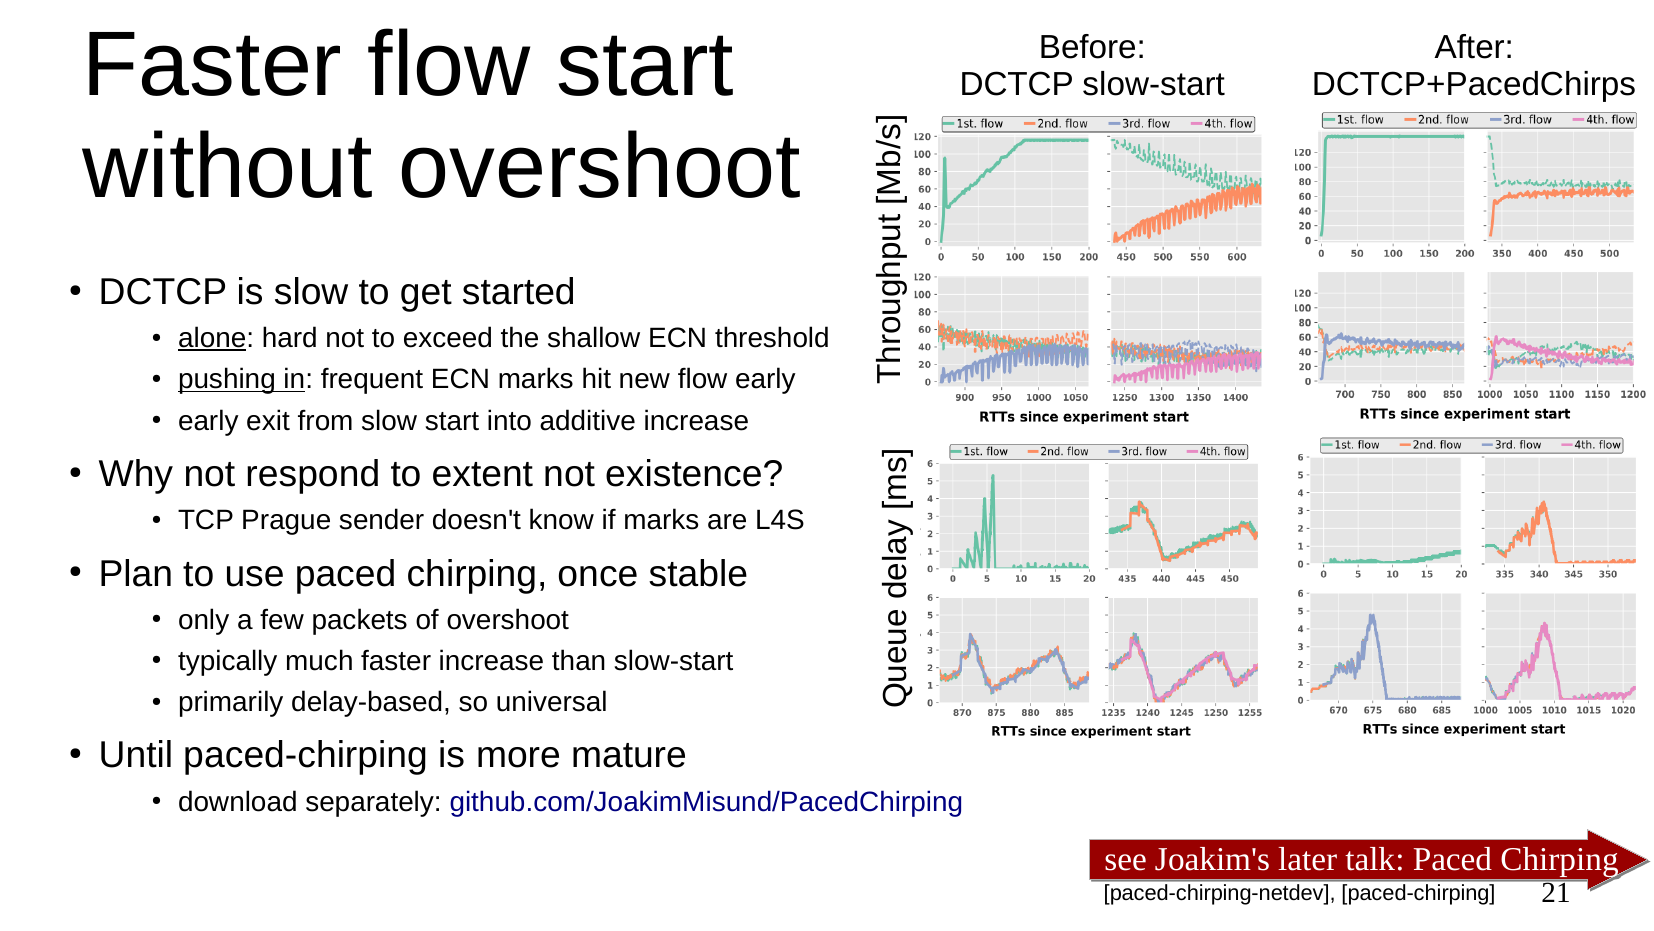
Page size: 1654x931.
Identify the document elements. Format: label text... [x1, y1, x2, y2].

text_box Queue delay [ms] [868, 432, 921, 724]
text_box Throughput [Mb/s] [862, 99, 915, 400]
list DCTCP is slow to get started alone: hard not to exceed the shallow ECN threshold pushing in: frequent ECN marks hit new flow early early exit from slow start into additive increase Why not respond to extent not existence? TCP Prague sender doesn't know if marks are L4S Plan to use paced chirping, once stable only a few packets of overshoot typically much faster increase than slow-start primarily delay-based, so universal Until paced-chirping is more mature download separately: github.com/JoakimMisund/PacedChirping [59, 270, 1548, 821]
title Faster flow start without overshoot [82, 12, 1571, 218]
text_box Before: DCTCP slow-start [944, 20, 1241, 99]
text_box [paced-chirping-netdev], [paced-chirping] [1025, 872, 1511, 912]
text_box see Joakim's later talk: Paced Chirping [1089, 829, 1648, 890]
text_box After: DCTCP+PacedChirps [1297, 20, 1652, 110]
picture [872, 95, 1654, 740]
